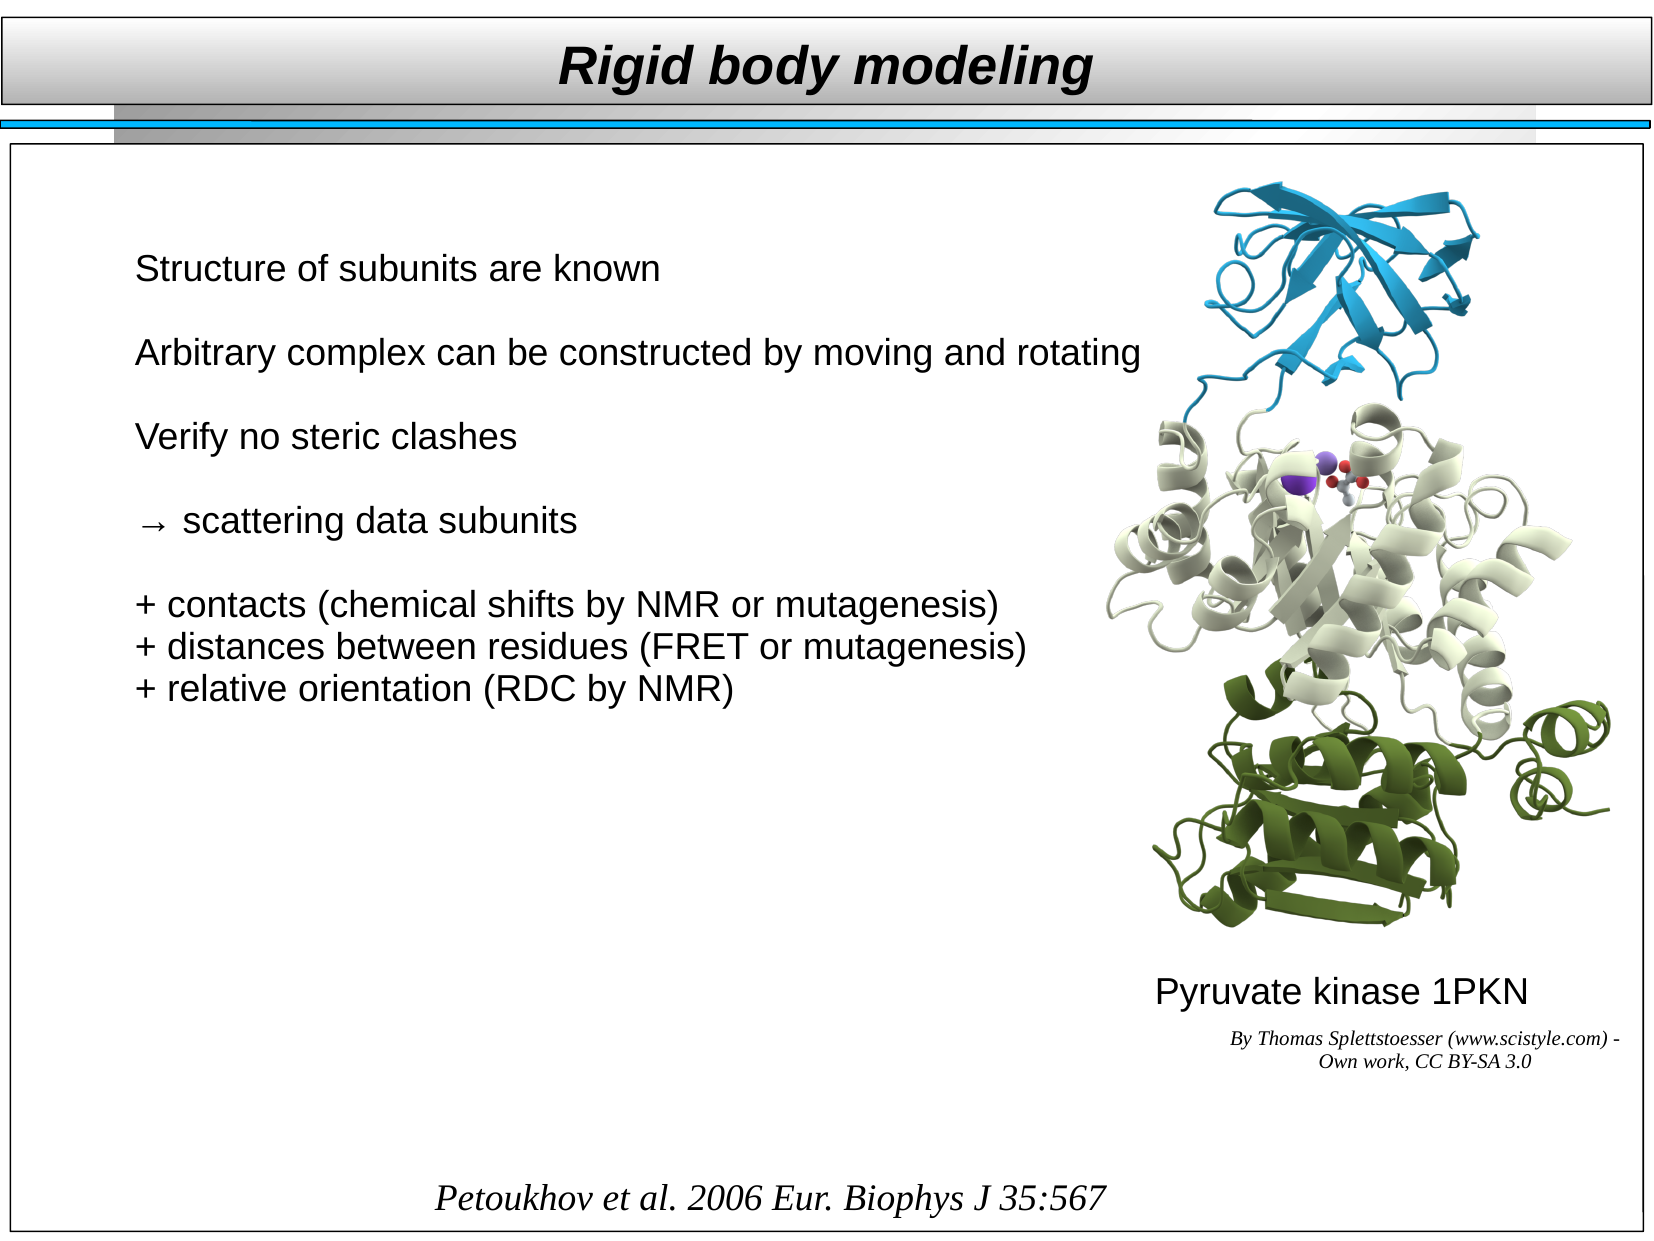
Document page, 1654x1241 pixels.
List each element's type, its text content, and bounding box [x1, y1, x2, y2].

text_box Petoukhov et al. 2006 Eur. Biophys J 35:567 [420, 1170, 1122, 1227]
text_box By Thomas Splettstoesser (www.scistyle.com) - Own work, CC BY-SA 3.0 [1215, 1020, 1636, 1119]
text_box [0, 120, 1651, 129]
text_box Rigid body modeling [1, 17, 1652, 105]
text_box Structure of subunits are known Arbitrary complex can be constructed by moving and rotating Verify no steric clashes → scattering data subunits + contacts (chemical shifts by NMR or mutagenesis) + distances between residues (FRET or mutagenesis) + relative orientation (RDC by NMR) [120, 240, 1095, 801]
text_box Pyruvate kinase 1PKN [1140, 963, 1545, 1021]
picture [1095, 171, 1623, 946]
